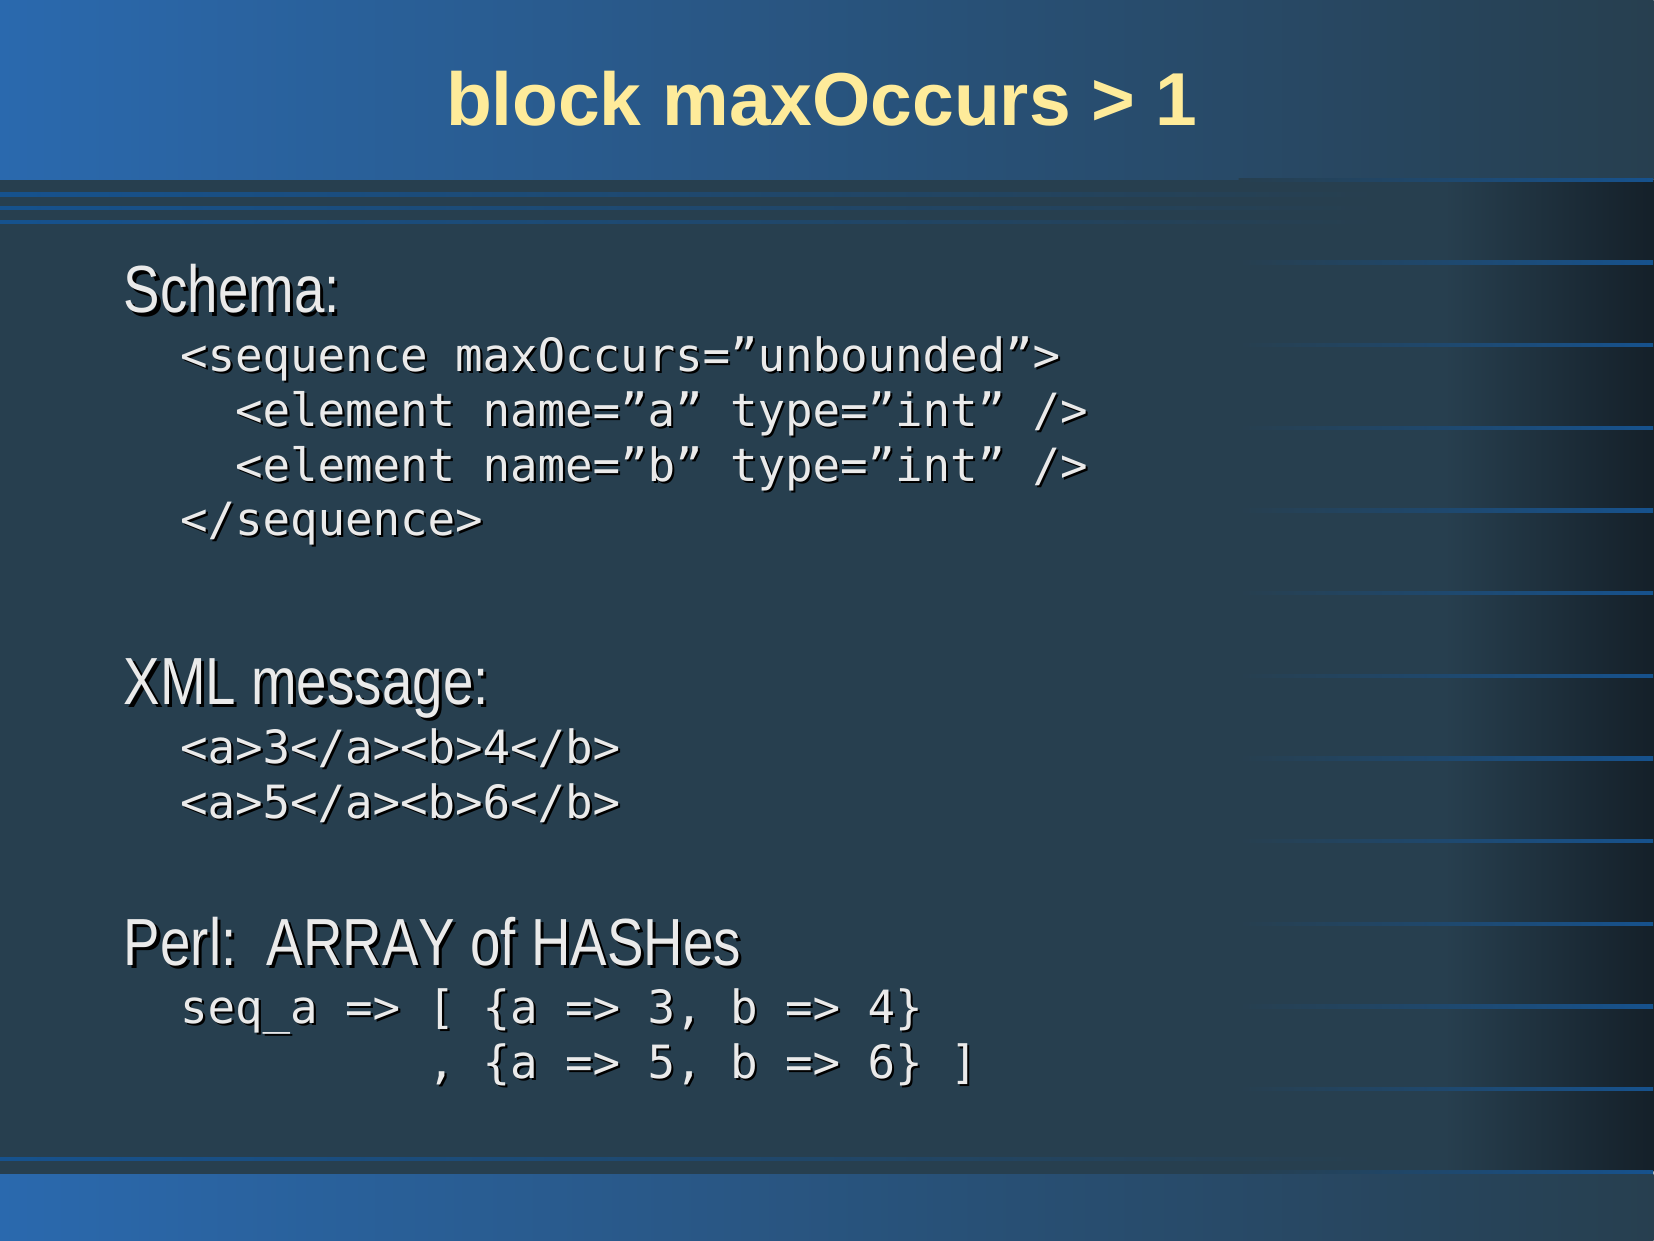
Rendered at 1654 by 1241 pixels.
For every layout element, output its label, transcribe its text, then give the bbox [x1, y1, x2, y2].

list Schema: <sequence maxOccurs=”unbounded”> <element name=”a” type=”int” /> <element name=”b” type=”int” /> </sequence> XML message: <a>3</a><b>4</b> <a>5</a><b>6</b> Perl: ARRAY of HASHes seq_a => [ {a => 3, b => 4} , {a => 5, b => 6} ] [124, 248, 1530, 1129]
title block maxOccurs > 1 [91, 34, 1553, 158]
